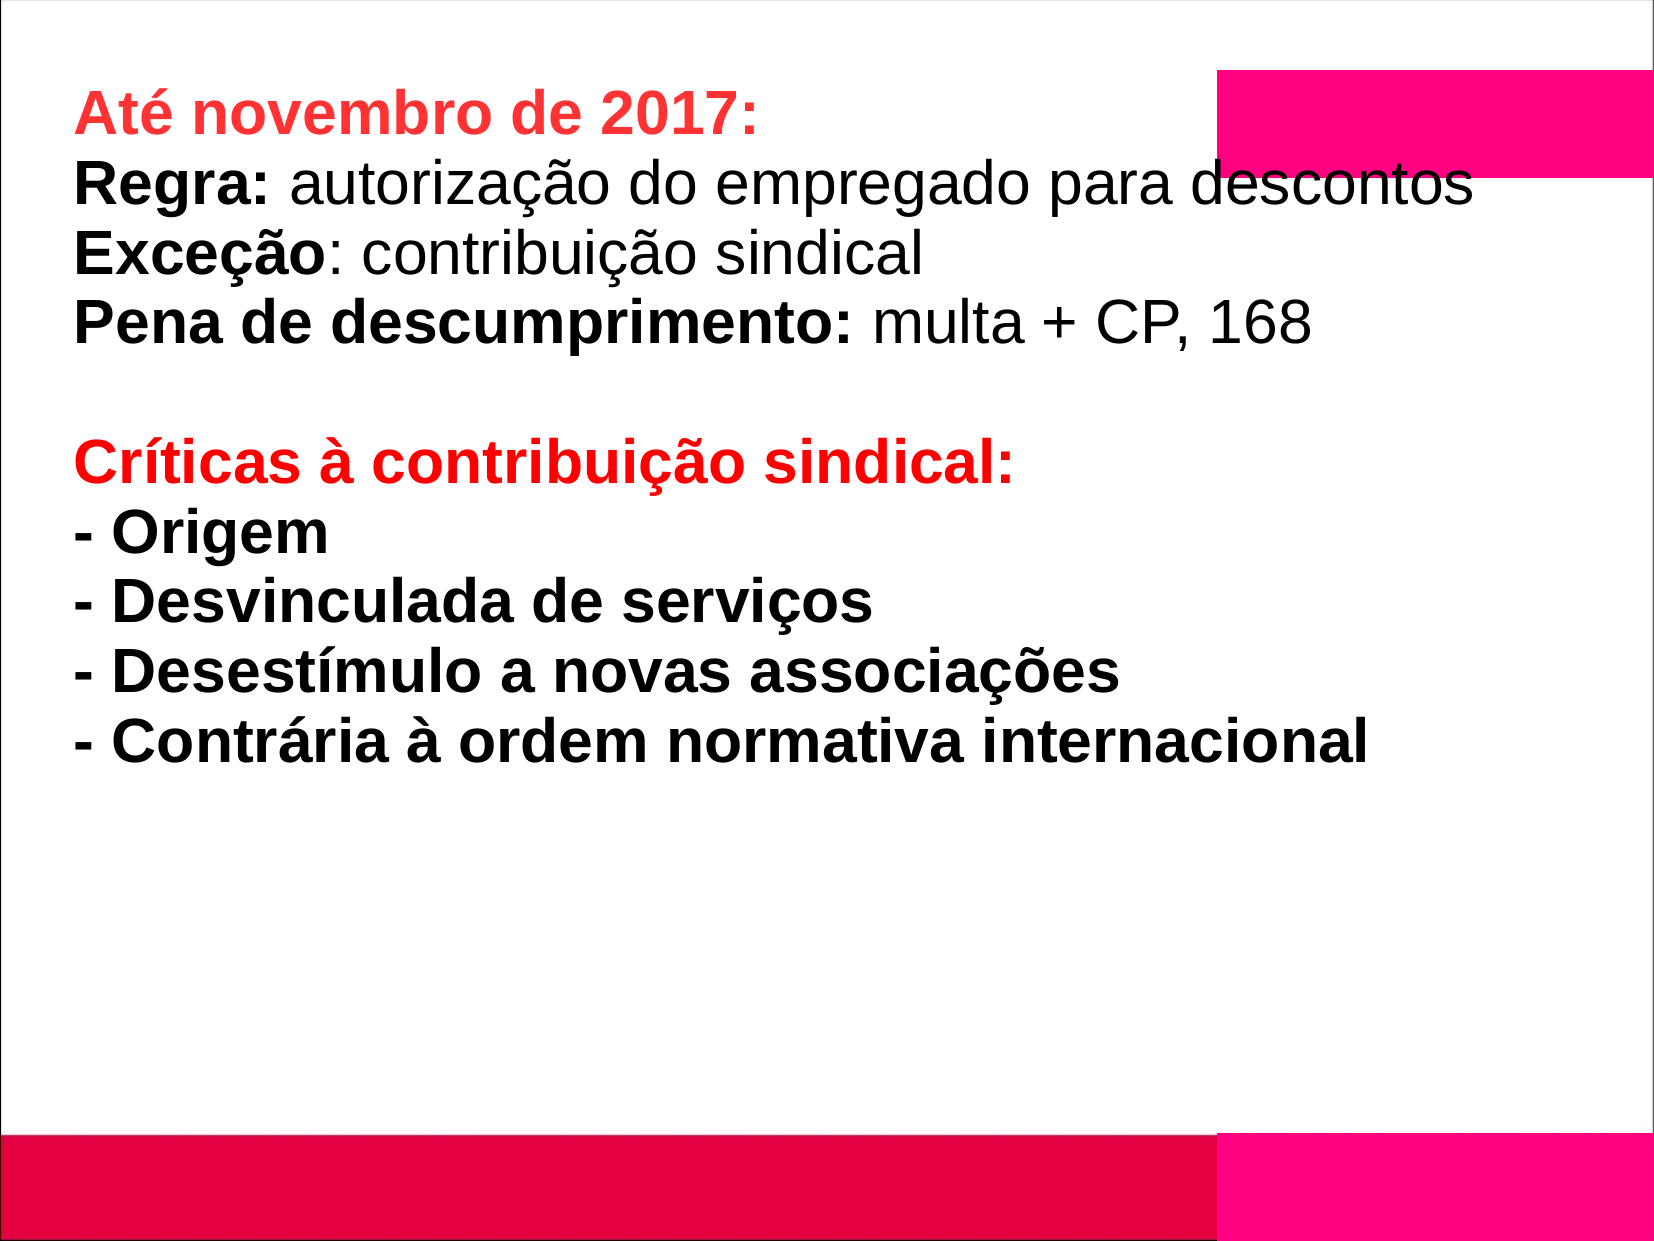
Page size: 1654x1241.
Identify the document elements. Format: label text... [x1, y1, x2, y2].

text_box Até novembro de 2017: Regra: autorização do empregado para descontos Exceção: contribuição sindical Pena de descumprimento: multa + CP, 168 Críticas à contribuição sindical: - Origem - Desvinculada de serviços - Desestímulo a novas associações - Contrária à ordem normativa internacional [59, 70, 1630, 1032]
picture [0, 0, 1654, 1241]
